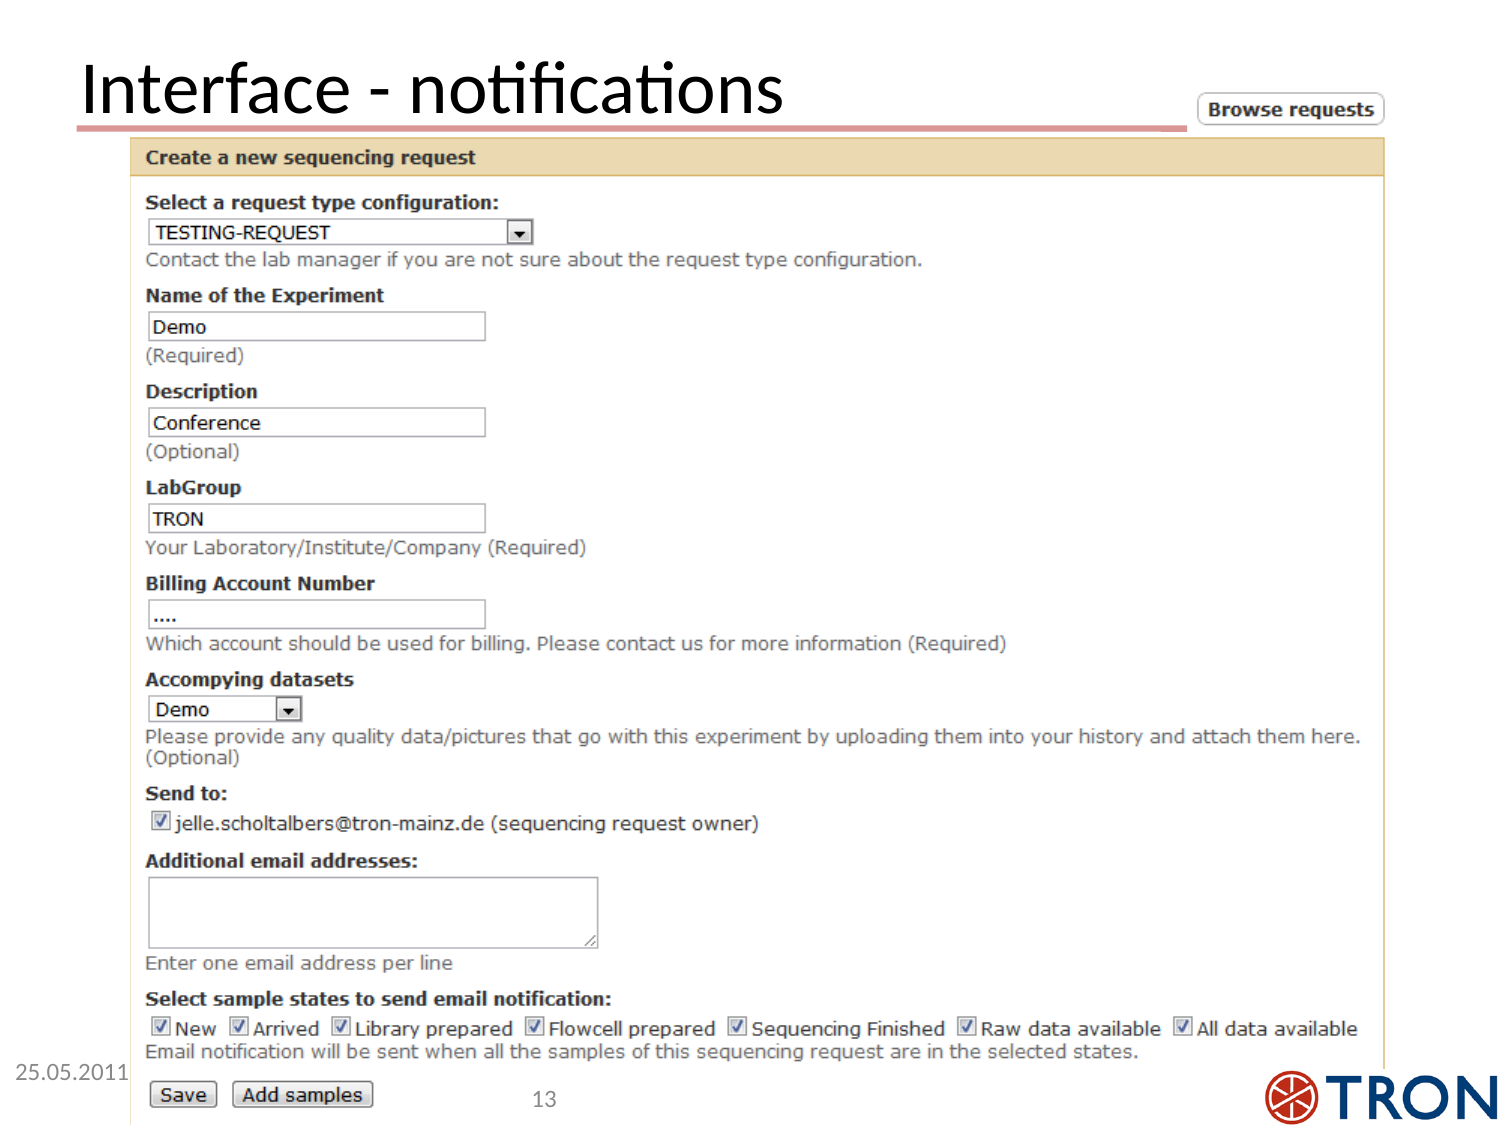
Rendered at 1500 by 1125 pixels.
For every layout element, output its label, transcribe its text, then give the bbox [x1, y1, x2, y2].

text_box Interface - notifications [64, 31, 962, 138]
text_box 25.05.2011 [0, 1040, 351, 1100]
text_box [516, 1067, 867, 1125]
picture [130, 84, 1500, 1125]
